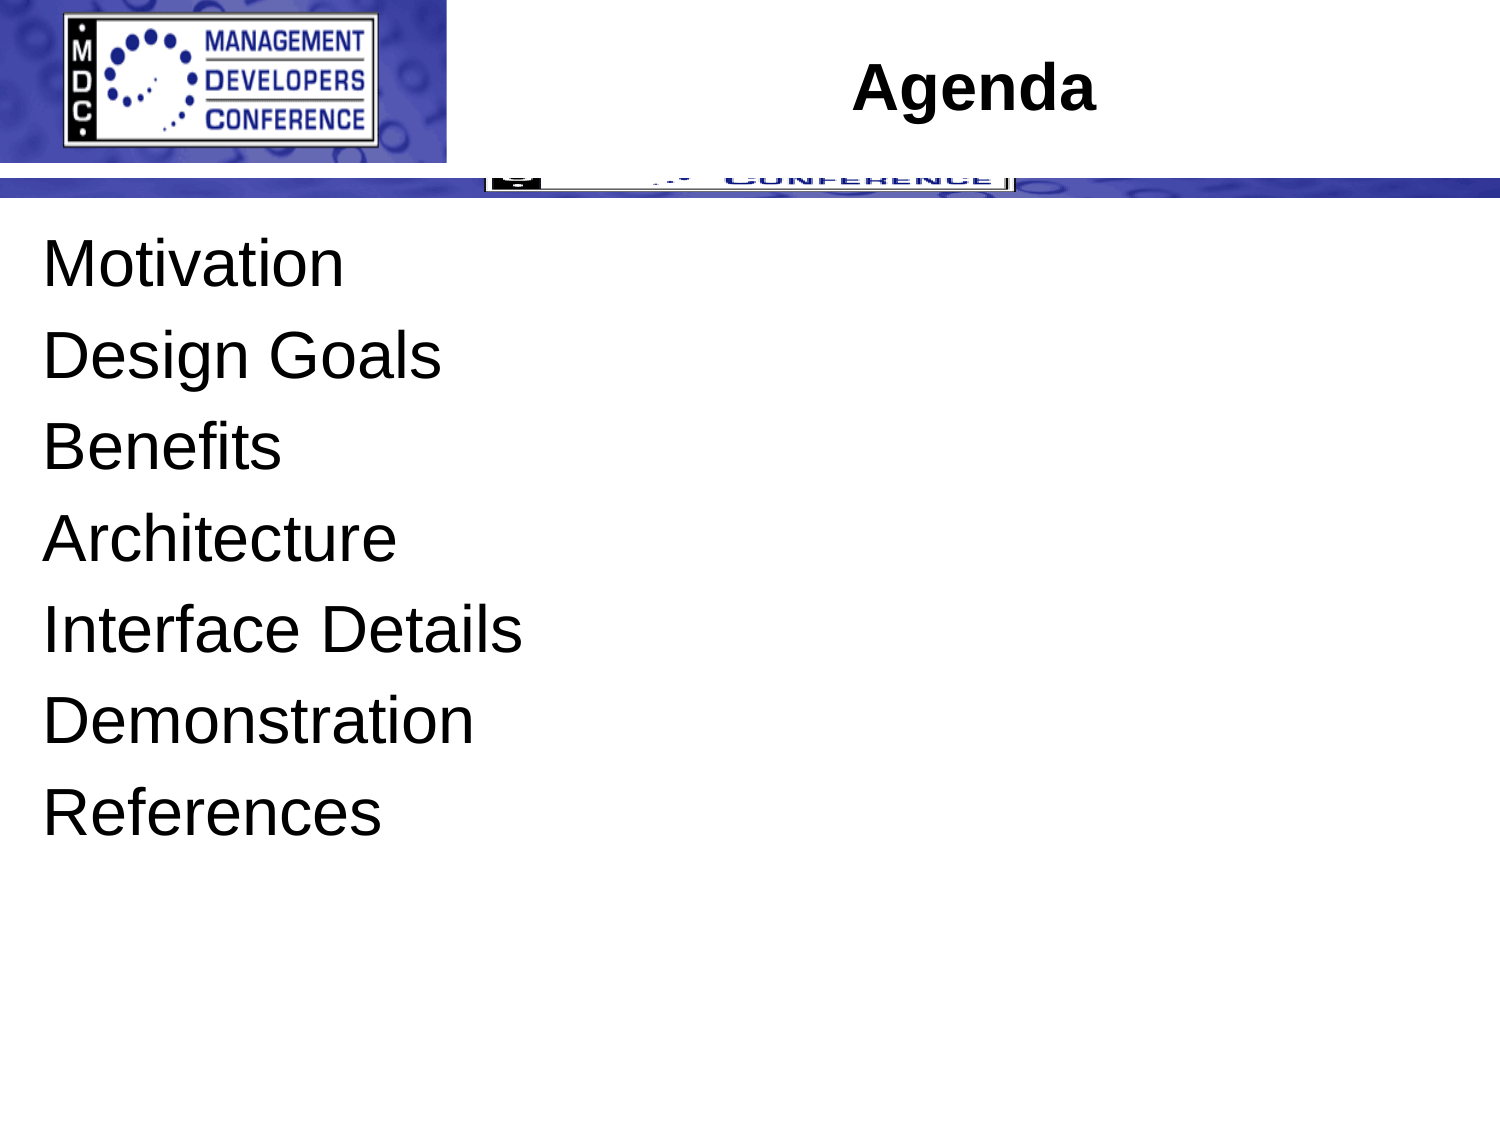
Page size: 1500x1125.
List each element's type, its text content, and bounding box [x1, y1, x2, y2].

list Motivation Design Goals Benefits Architecture Interface Details Demonstration References [42, 226, 1433, 1067]
title Agenda [447, 7, 1500, 169]
picture [0, 178, 1500, 198]
picture [0, 0, 447, 163]
